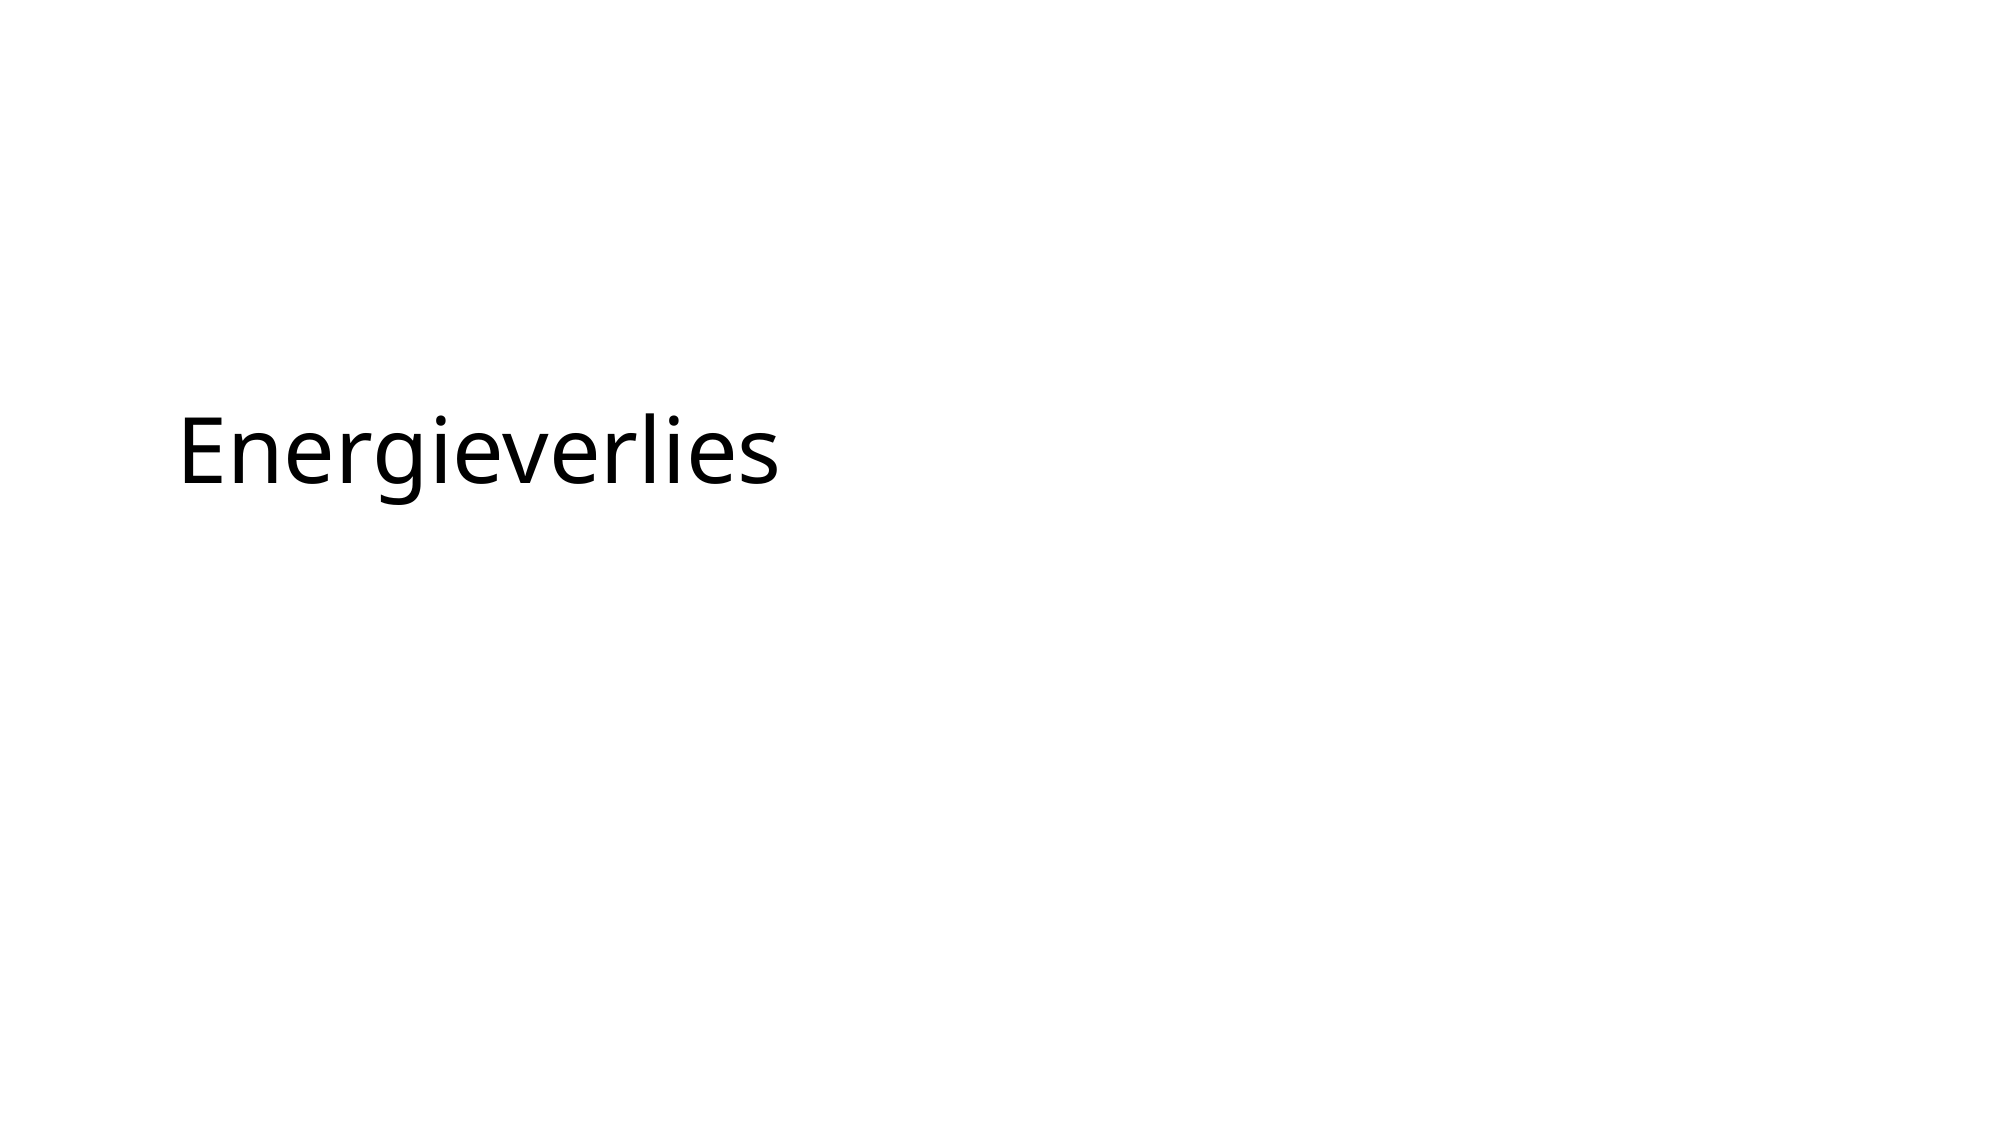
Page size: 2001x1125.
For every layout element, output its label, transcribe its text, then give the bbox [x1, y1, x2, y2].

title Energieverlies [137, 345, 1863, 563]
